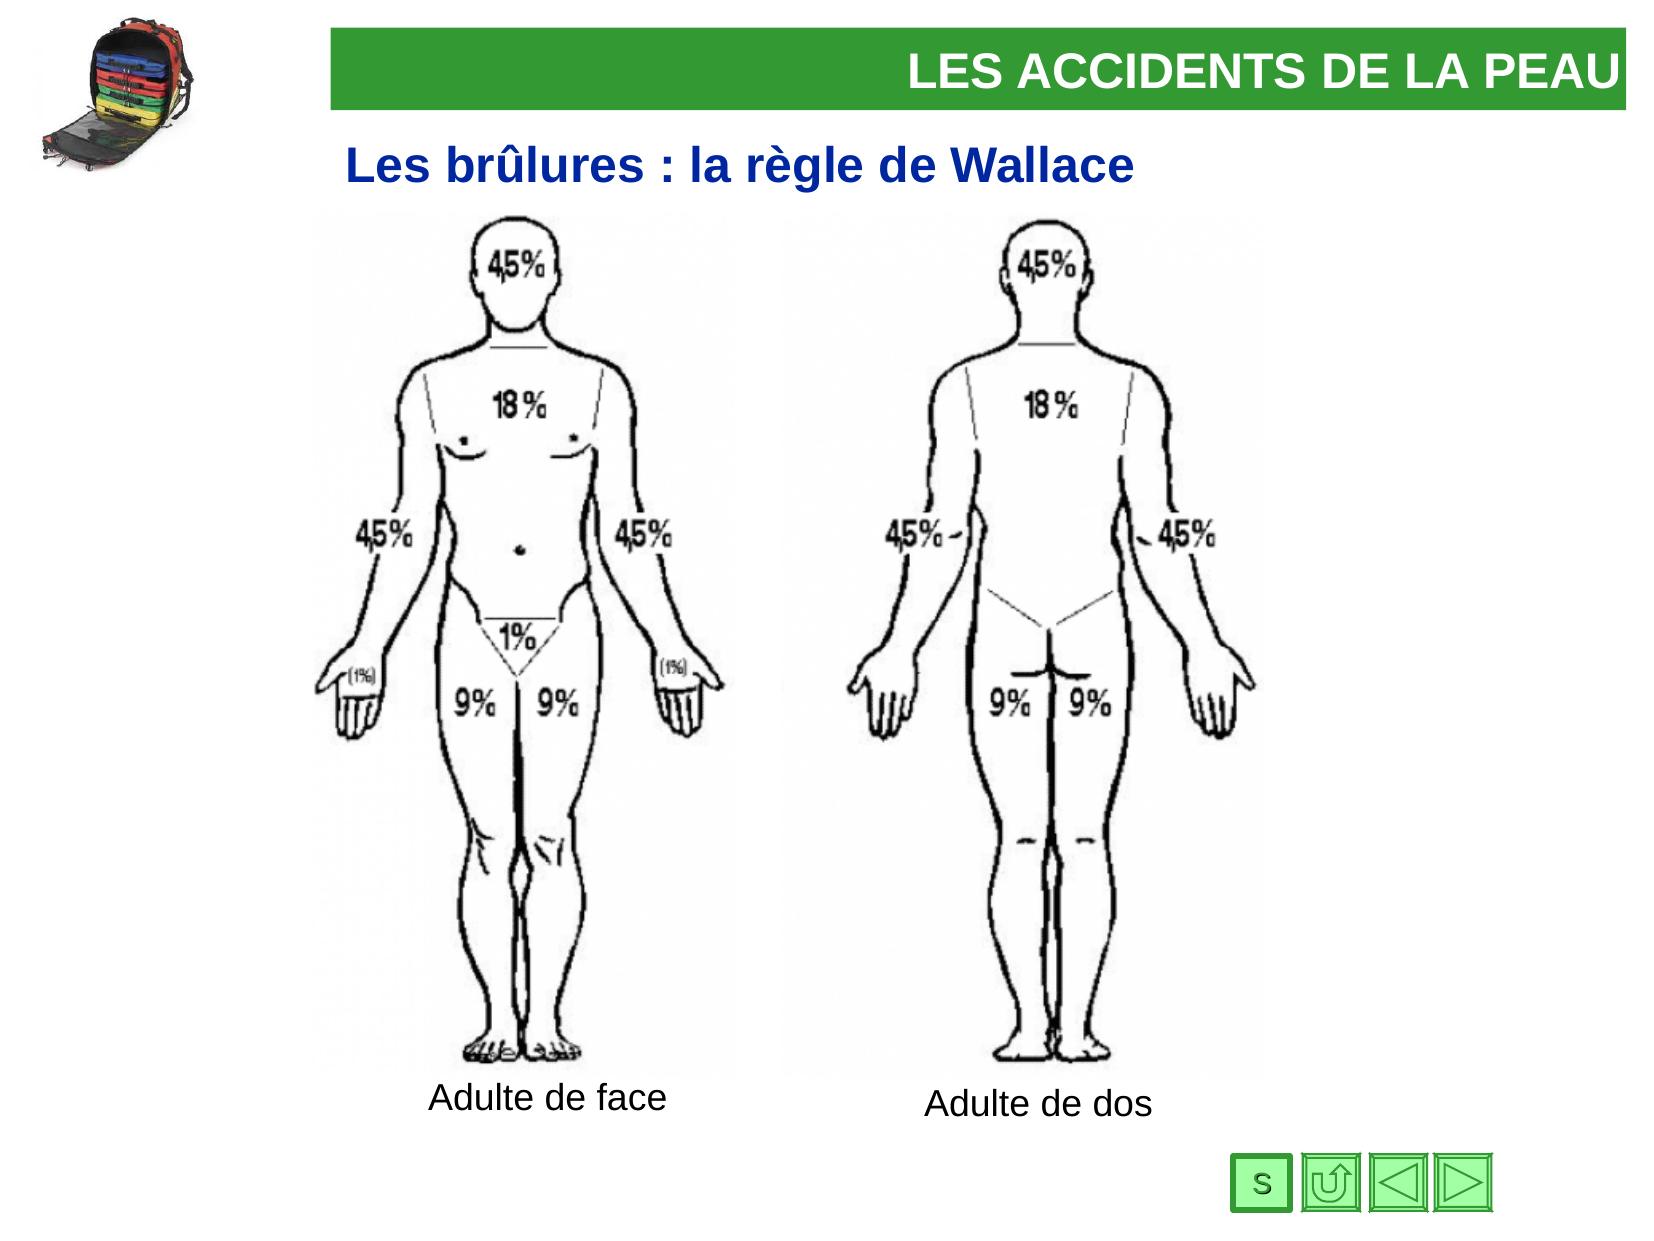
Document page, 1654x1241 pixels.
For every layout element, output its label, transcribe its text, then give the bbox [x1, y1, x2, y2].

text_box Adulte de dos [909, 1074, 1182, 1134]
text_box Adulte de face [413, 1068, 686, 1128]
title LES ACCIDENTS DE LA PEAU [334, 35, 1622, 107]
title Les brûlures : la règle de Wallace [330, 129, 1626, 213]
picture [29, 5, 201, 183]
picture [307, 211, 1264, 1078]
